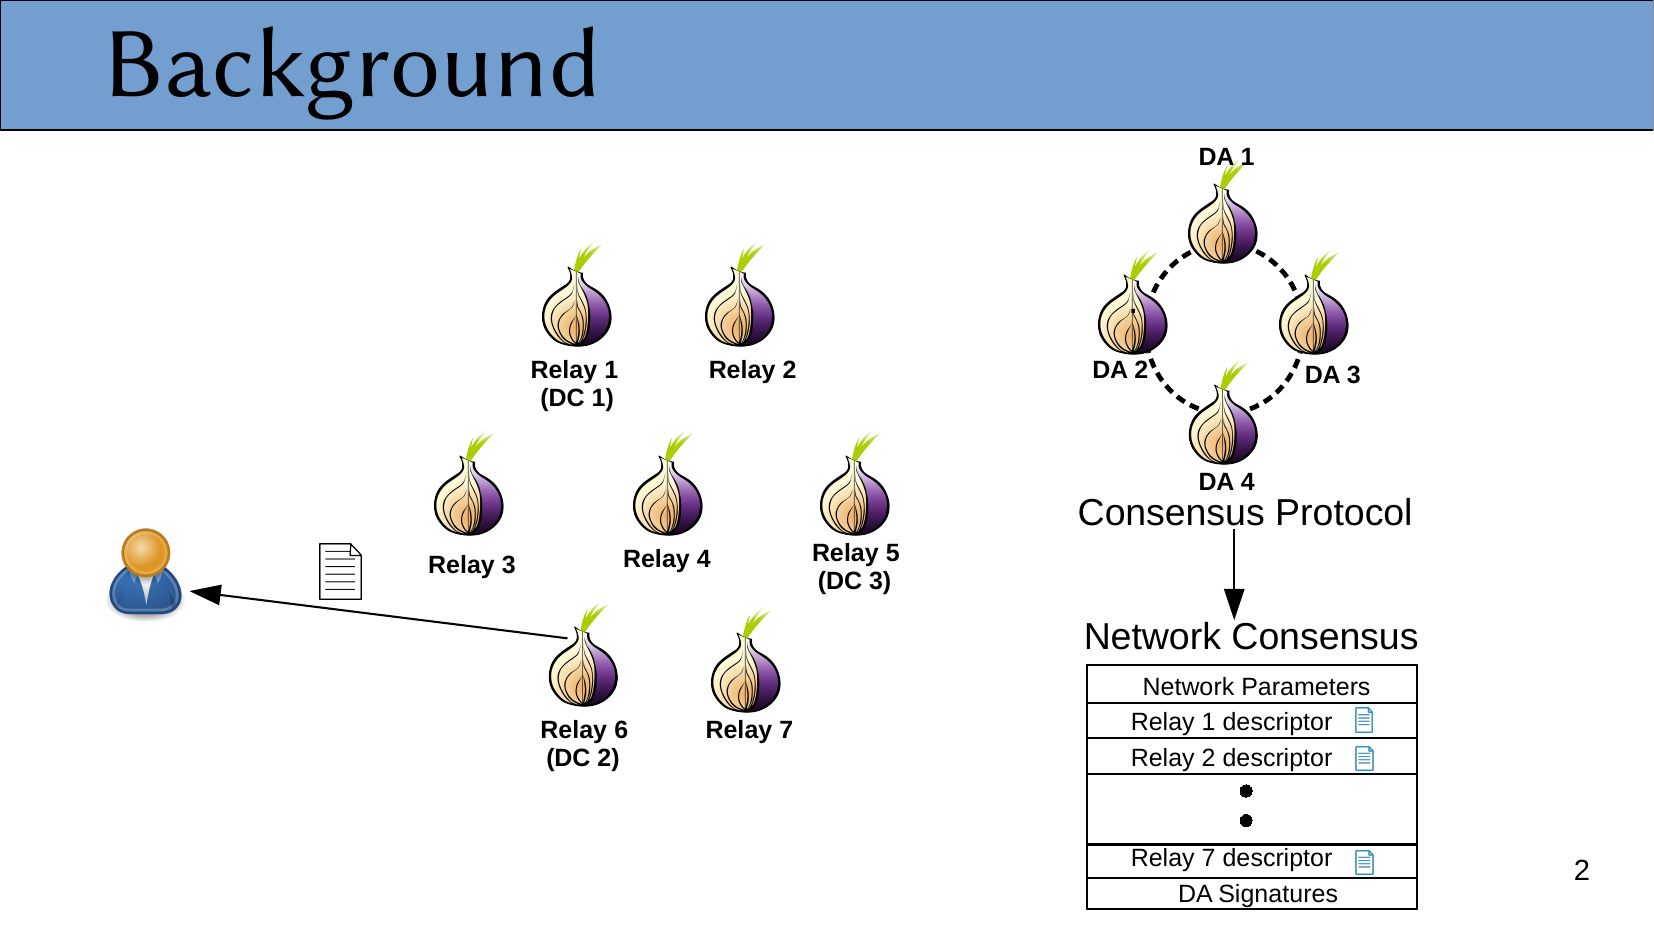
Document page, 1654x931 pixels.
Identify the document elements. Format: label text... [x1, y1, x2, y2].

text_box DA 1 [1183, 135, 1270, 179]
text_box DA Signatures [1163, 871, 1459, 915]
picture [690, 601, 803, 708]
text_box 2 [1559, 846, 1607, 895]
text_box Network Consensus [1068, 608, 1483, 666]
picture [528, 595, 640, 708]
text_box Relay 5 [797, 531, 937, 596]
text_box Relay 2 descriptor [1116, 736, 1412, 779]
text_box (DC 2) [531, 736, 638, 807]
text_box Relay 7 descriptor [1116, 836, 1412, 880]
text_box Network Parameters [1127, 665, 1424, 708]
picture [413, 424, 526, 538]
text_box Relay 7 [690, 708, 830, 773]
picture [1077, 152, 1371, 467]
text_box Relay 2 [693, 348, 833, 413]
text_box [1086, 704, 1116, 737]
text_box Relay 6 [525, 708, 665, 773]
picture [521, 235, 634, 348]
text_box Background [88, 0, 1317, 131]
text_box Relay 1 [515, 348, 655, 413]
text_box [1088, 879, 1163, 908]
text_box DA 2 [1077, 348, 1164, 391]
picture [1352, 707, 1376, 733]
text_box Relay 1 descriptor [1116, 700, 1412, 736]
picture [319, 543, 362, 600]
text_box (DC 3) [803, 559, 910, 630]
text_box DA 3 [1290, 353, 1377, 397]
text_box [1317, 0, 1654, 130]
text_box DA 4 [1183, 460, 1270, 484]
text_box Relay 4 [608, 537, 748, 602]
text_box [1086, 844, 1116, 877]
picture [94, 524, 197, 627]
text_box [1088, 666, 1127, 702]
text_box Consensus Protocol [1062, 484, 1428, 542]
text_box [1086, 738, 1116, 773]
picture [799, 424, 912, 531]
text_box (DC 1) [525, 375, 632, 447]
picture [684, 235, 797, 349]
text_box [0, 0, 88, 130]
text_box [1086, 708, 1418, 871]
text_box Relay 3 [413, 543, 553, 608]
picture [612, 424, 725, 537]
